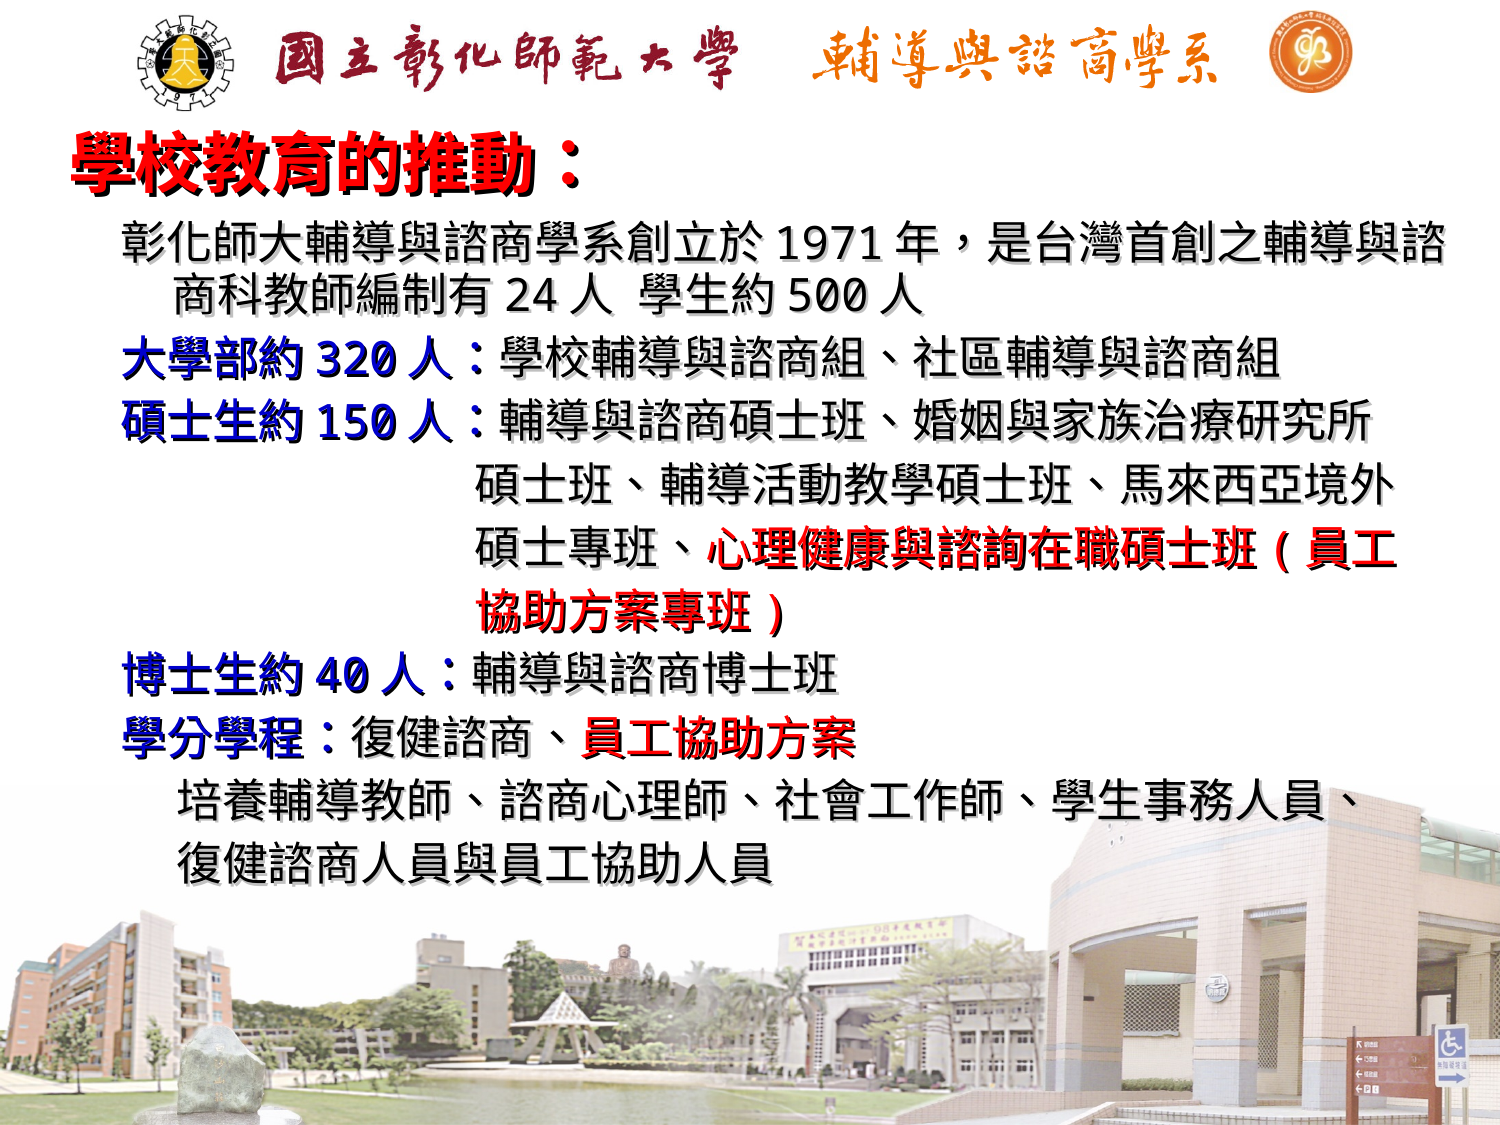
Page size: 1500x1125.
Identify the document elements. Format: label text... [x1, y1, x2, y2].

text_box 學校教育的推動： [53, 114, 656, 209]
list 彰化師大輔導與諮商學系創立於1971年，是台灣首創之輔導與諮商科教師編制有24人 學生約500人 大學部約320人：學校輔導與諮商組、社區輔導與諮商組 碩士生約150人：輔導與諮商碩士班、婚姻與家族治療研究所 碩士班、輔導活動教學碩士班、馬來西亞境外 碩士專班、心理健康與諮詢在職碩士班(員工 協助方案專班) 博士生約40人：輔導與諮商博士班 學分學程：復健諮商、員工協助方案 培養輔導教師、諮商心理師、社會工作師、學生事務人員、 復健諮商人員與員工協助人員 [53, 209, 1471, 995]
